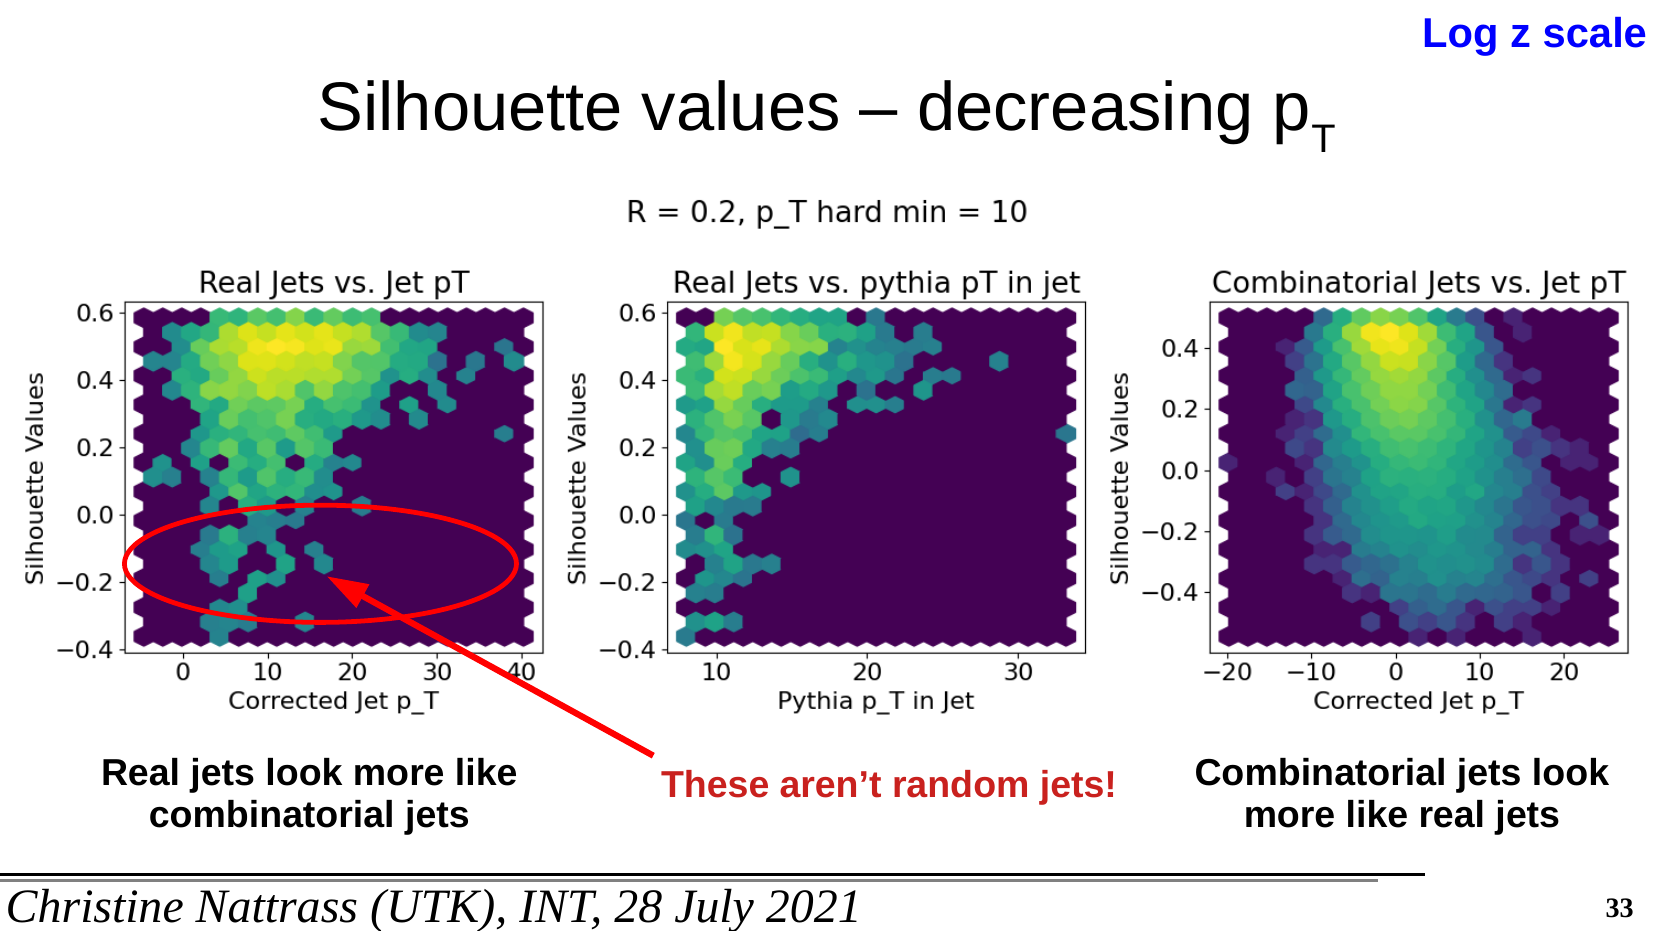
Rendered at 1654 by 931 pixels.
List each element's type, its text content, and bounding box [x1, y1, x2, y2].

text_box These aren’t random jets! [633, 756, 1145, 813]
text_box Log z scale [1176, 2, 1654, 88]
text_box Combinatorial jets look more like real jets [1165, 744, 1639, 844]
picture [0, 189, 1654, 741]
title Silhouette values – decreasing pT [82, 37, 1571, 189]
picture [127, 508, 514, 619]
text_box Real jets look more like combinatorial jets [72, 744, 547, 843]
